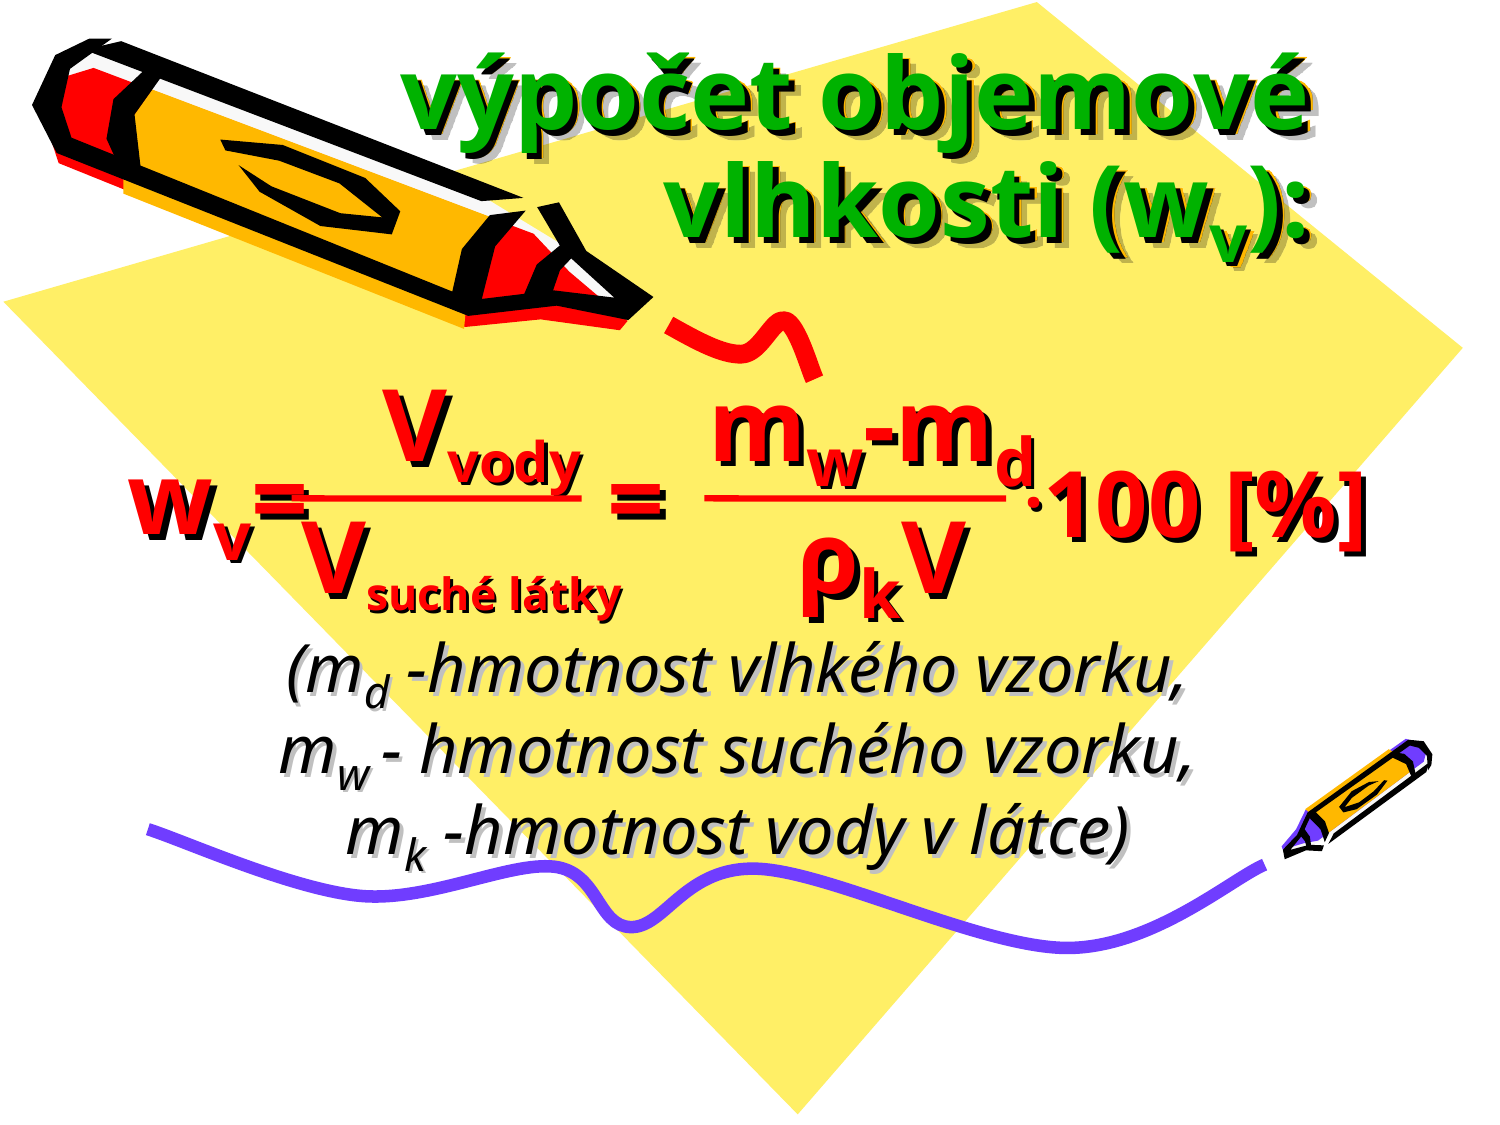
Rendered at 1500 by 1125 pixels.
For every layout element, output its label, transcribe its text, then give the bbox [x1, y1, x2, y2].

text_box wv= [113, 428, 324, 581]
text_box = [593, 427, 680, 562]
text_box mw-md [693, 354, 1052, 507]
text_box .100 [%] [1009, 430, 1383, 565]
subtitle (md -hmotnost vlhkého vzorku, mw - hmotnost suchého vzorku, mk -hmotnost vody v látce) [147, 633, 1329, 934]
title výpočet objemové vlhkosti (wv): [385, 31, 1436, 268]
text_box Vvody [528, 461, 536, 476]
text_box Vsuché látky [286, 486, 637, 627]
text_box mw-md [833, 468, 841, 486]
text_box Vvody [493, 461, 503, 476]
text_box Vvody [368, 354, 596, 486]
text_box ρkV [783, 486, 981, 640]
